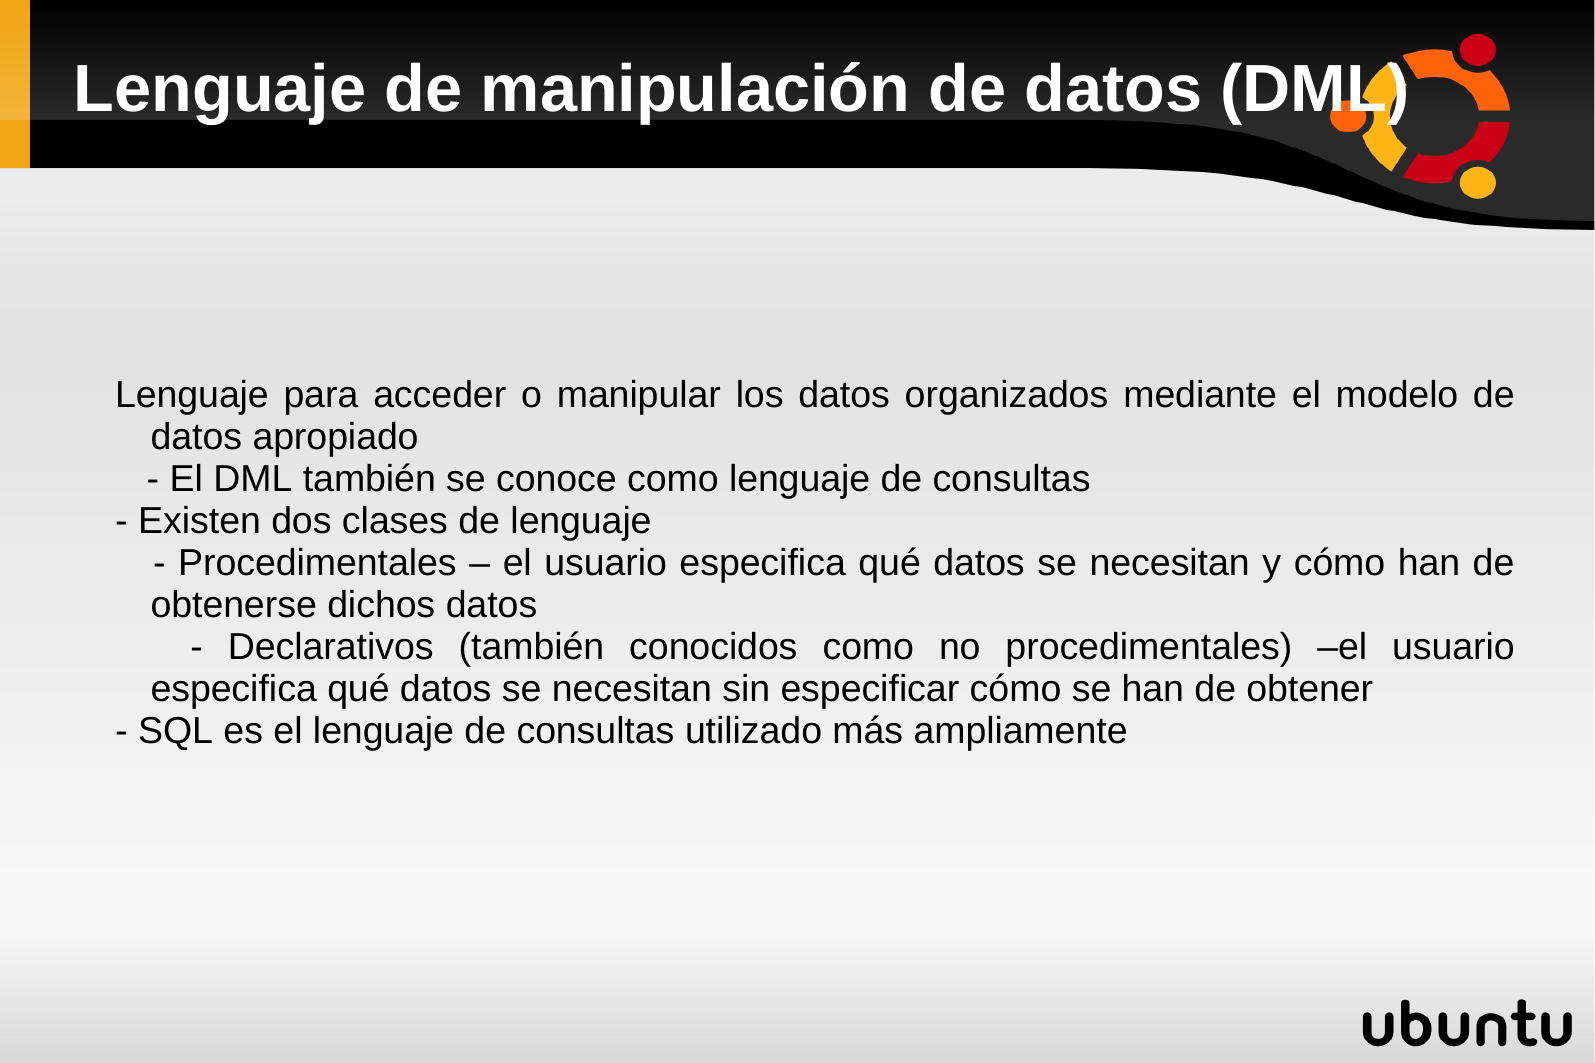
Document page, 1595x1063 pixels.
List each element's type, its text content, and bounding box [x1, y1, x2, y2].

subtitle Lenguaje para acceder o manipular los datos organizados mediante el modelo de datos apropiado - El DML también se conoce como lenguaje de consultas - Existen dos clases de lenguaje - Procedimentales – el usuario especifica qué datos se necesitan y cómo han de obtenerse dichos datos - Declarativos (también conocidos como no procedimentales) –el usuario especifica qué datos se necesitan sin especificar cómo se han de obtener - SQL es el lenguaje de consultas utilizado más ampliamente [79, 256, 1515, 943]
title Lenguaje de manipulación de datos (DML) [74, 0, 1510, 178]
picture [0, 0, 1595, 1063]
